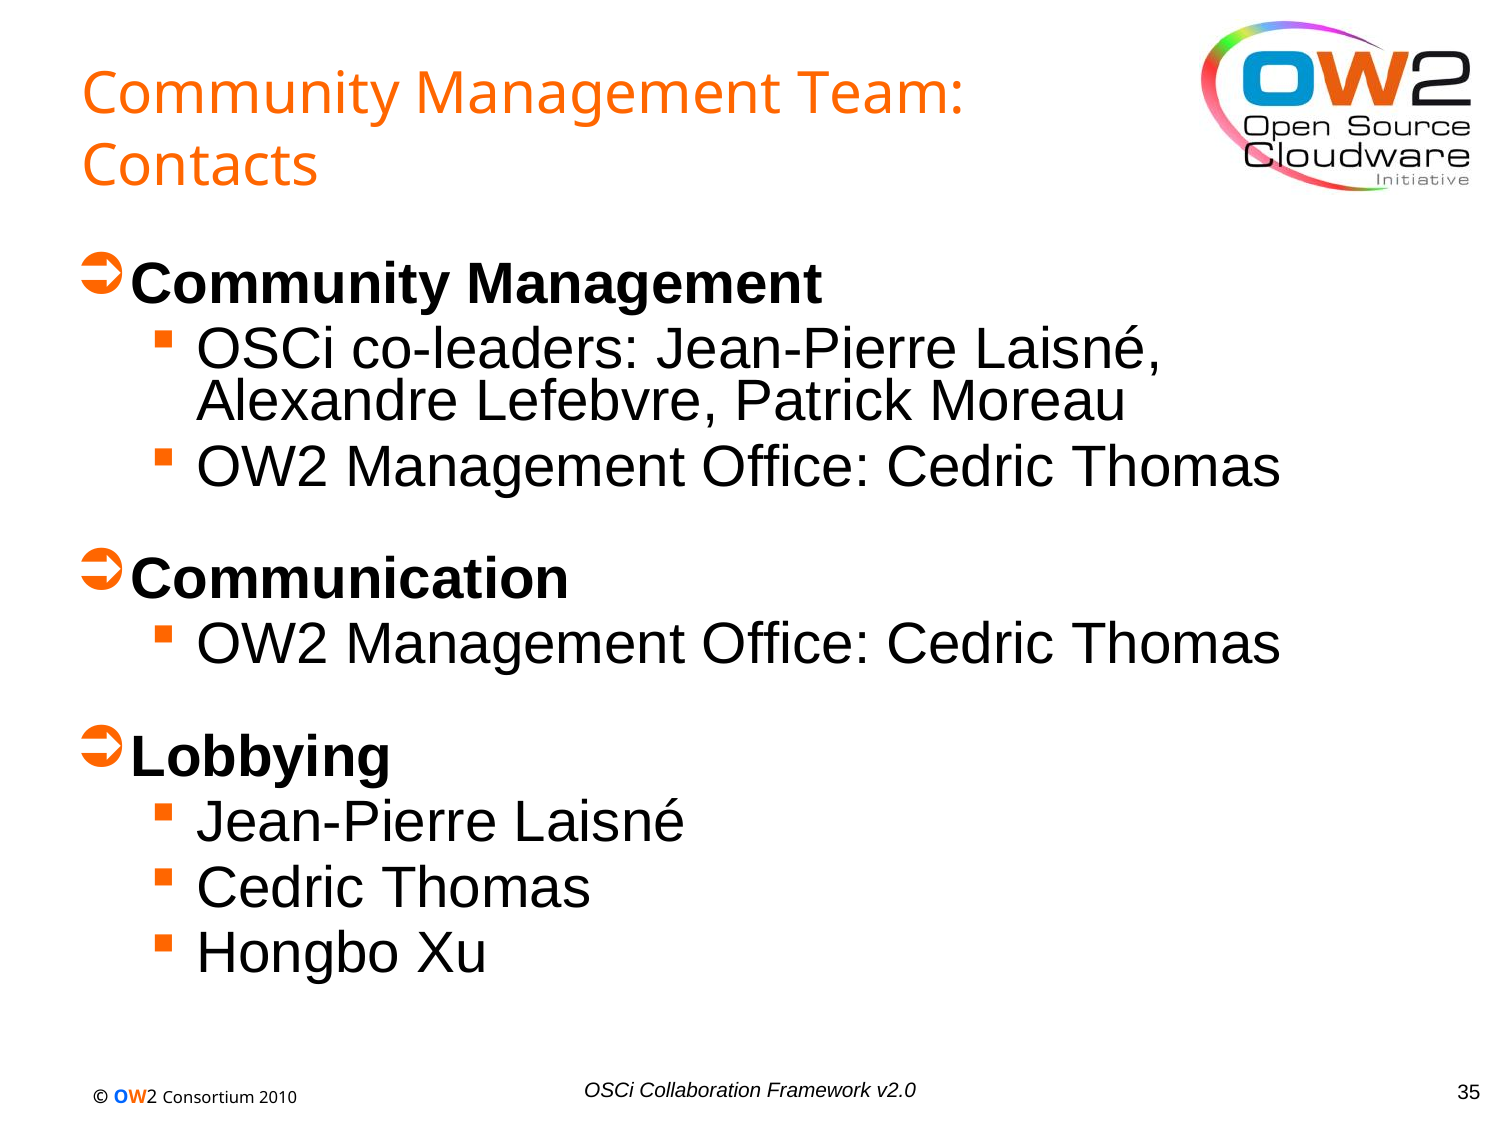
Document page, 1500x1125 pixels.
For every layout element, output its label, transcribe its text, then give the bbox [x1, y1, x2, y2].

title Community Management Team: Contacts [81, 43, 1182, 213]
list Community Management OSCi co-leaders: Jean-Pierre Laisné, Alexandre Lefebvre, Patrick Moreau OW2 Management Office: Cedric Thomas Communication OW2 Management Office: Cedric Thomas Lobbying Jean-Pierre Laisné Cedric Thomas Hongbo Xu [74, 262, 1425, 1050]
picture [1199, 19, 1472, 195]
